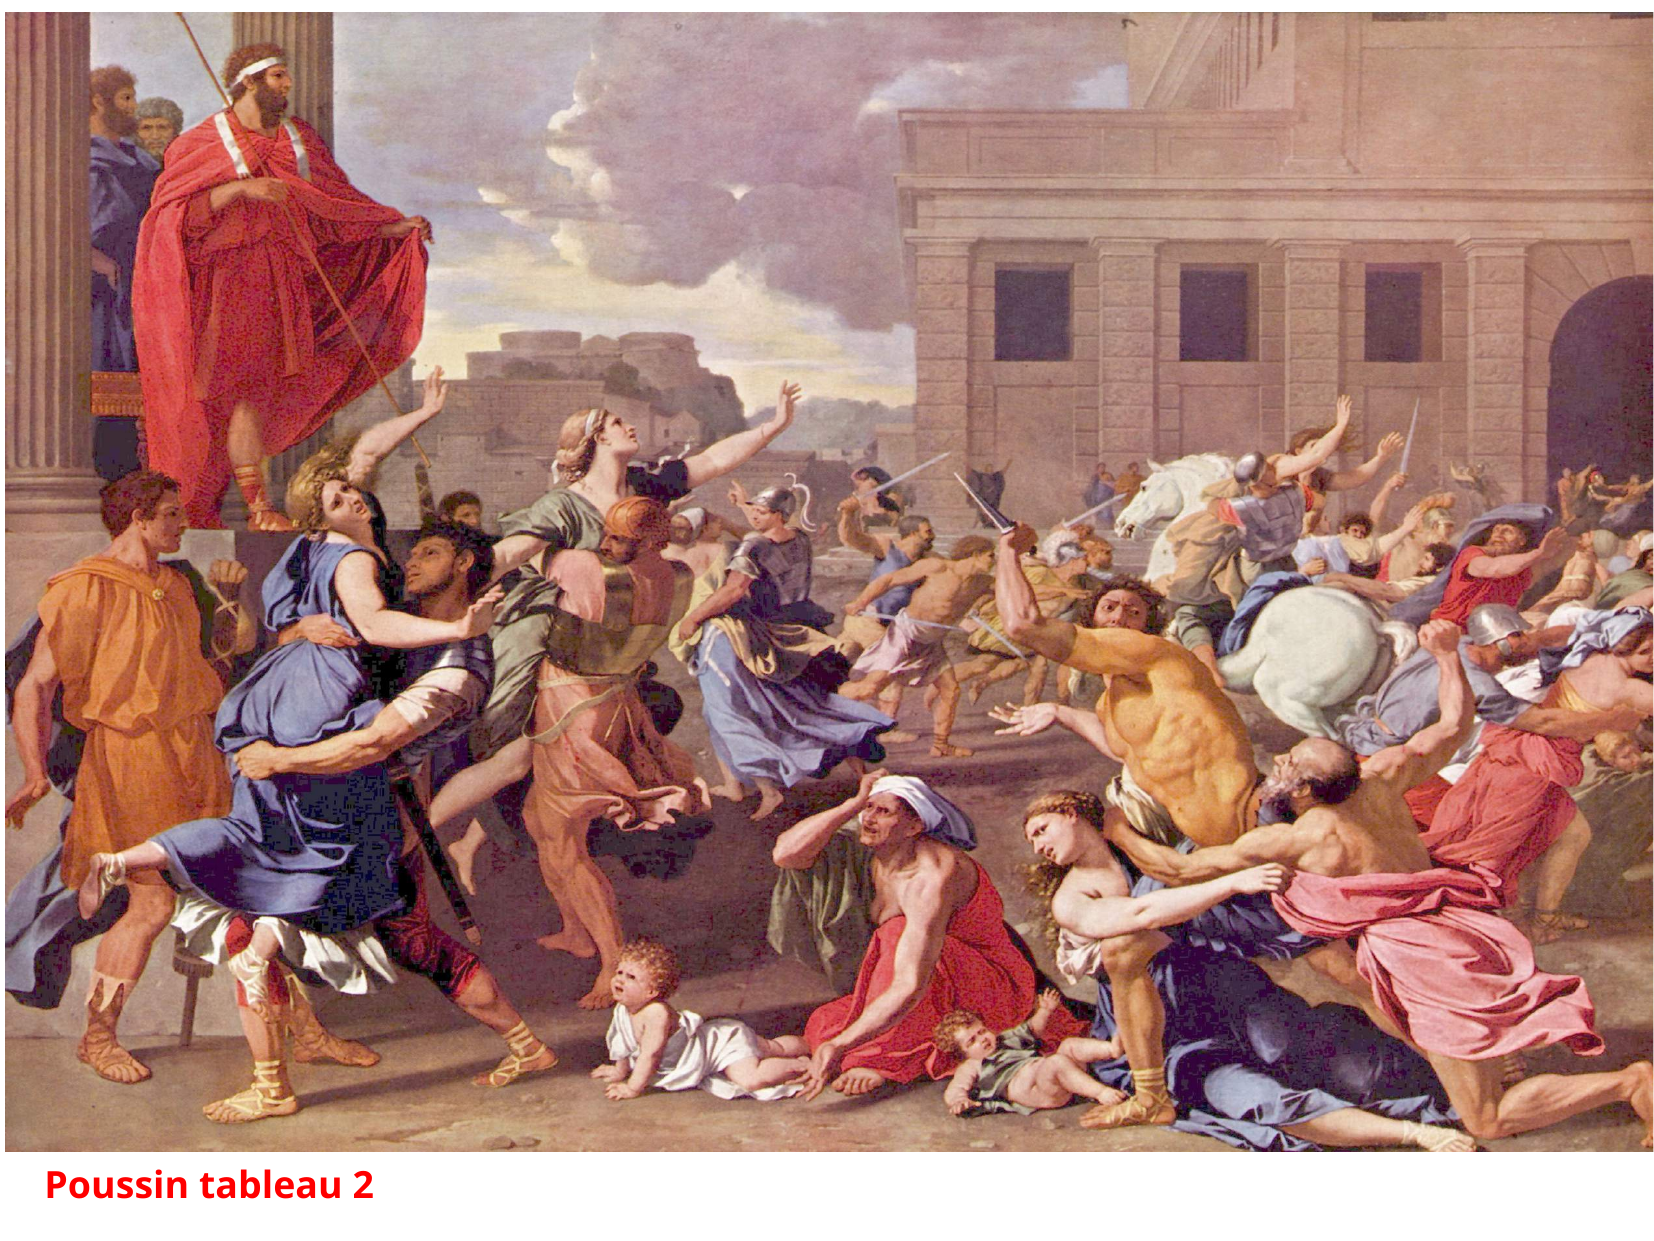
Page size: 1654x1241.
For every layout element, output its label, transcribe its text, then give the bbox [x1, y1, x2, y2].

text_box Poussin tableau 2 [29, 1151, 827, 1219]
picture [5, 12, 1654, 1152]
